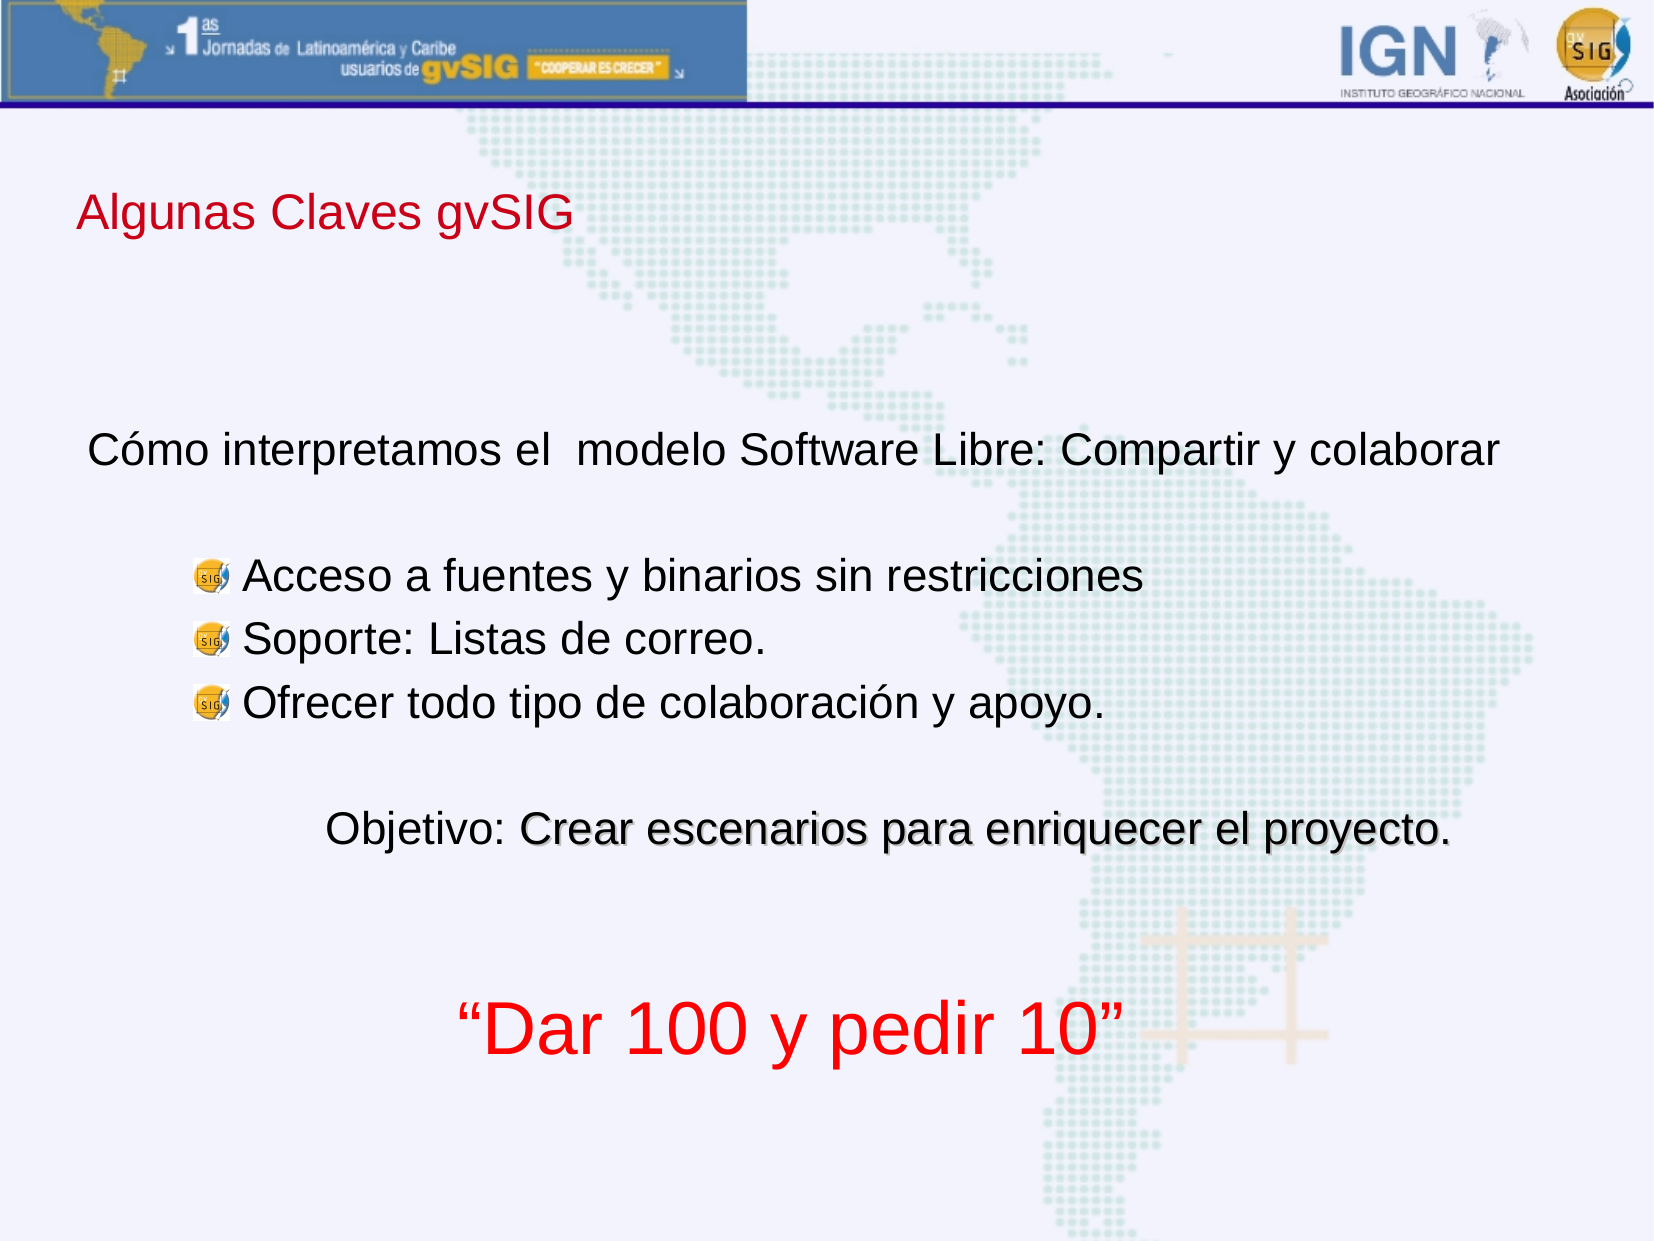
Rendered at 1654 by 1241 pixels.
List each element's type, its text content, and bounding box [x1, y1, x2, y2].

text_box Algunas Claves gvSIG [61, 177, 621, 255]
picture [0, 0, 1654, 1241]
text_box “Dar 100 y pedir 10” [92, 978, 1512, 1078]
text_box Cómo interpretamos el modelo Software Libre: Compartir y colaborar Acceso a fuentes y binarios sin restricciones Soporte: Listas de correo. Ofrecer todo tipo de colaboración y apoyo. Objetivo: Crear escenarios para enriquecer el proyecto. [72, 354, 1600, 862]
